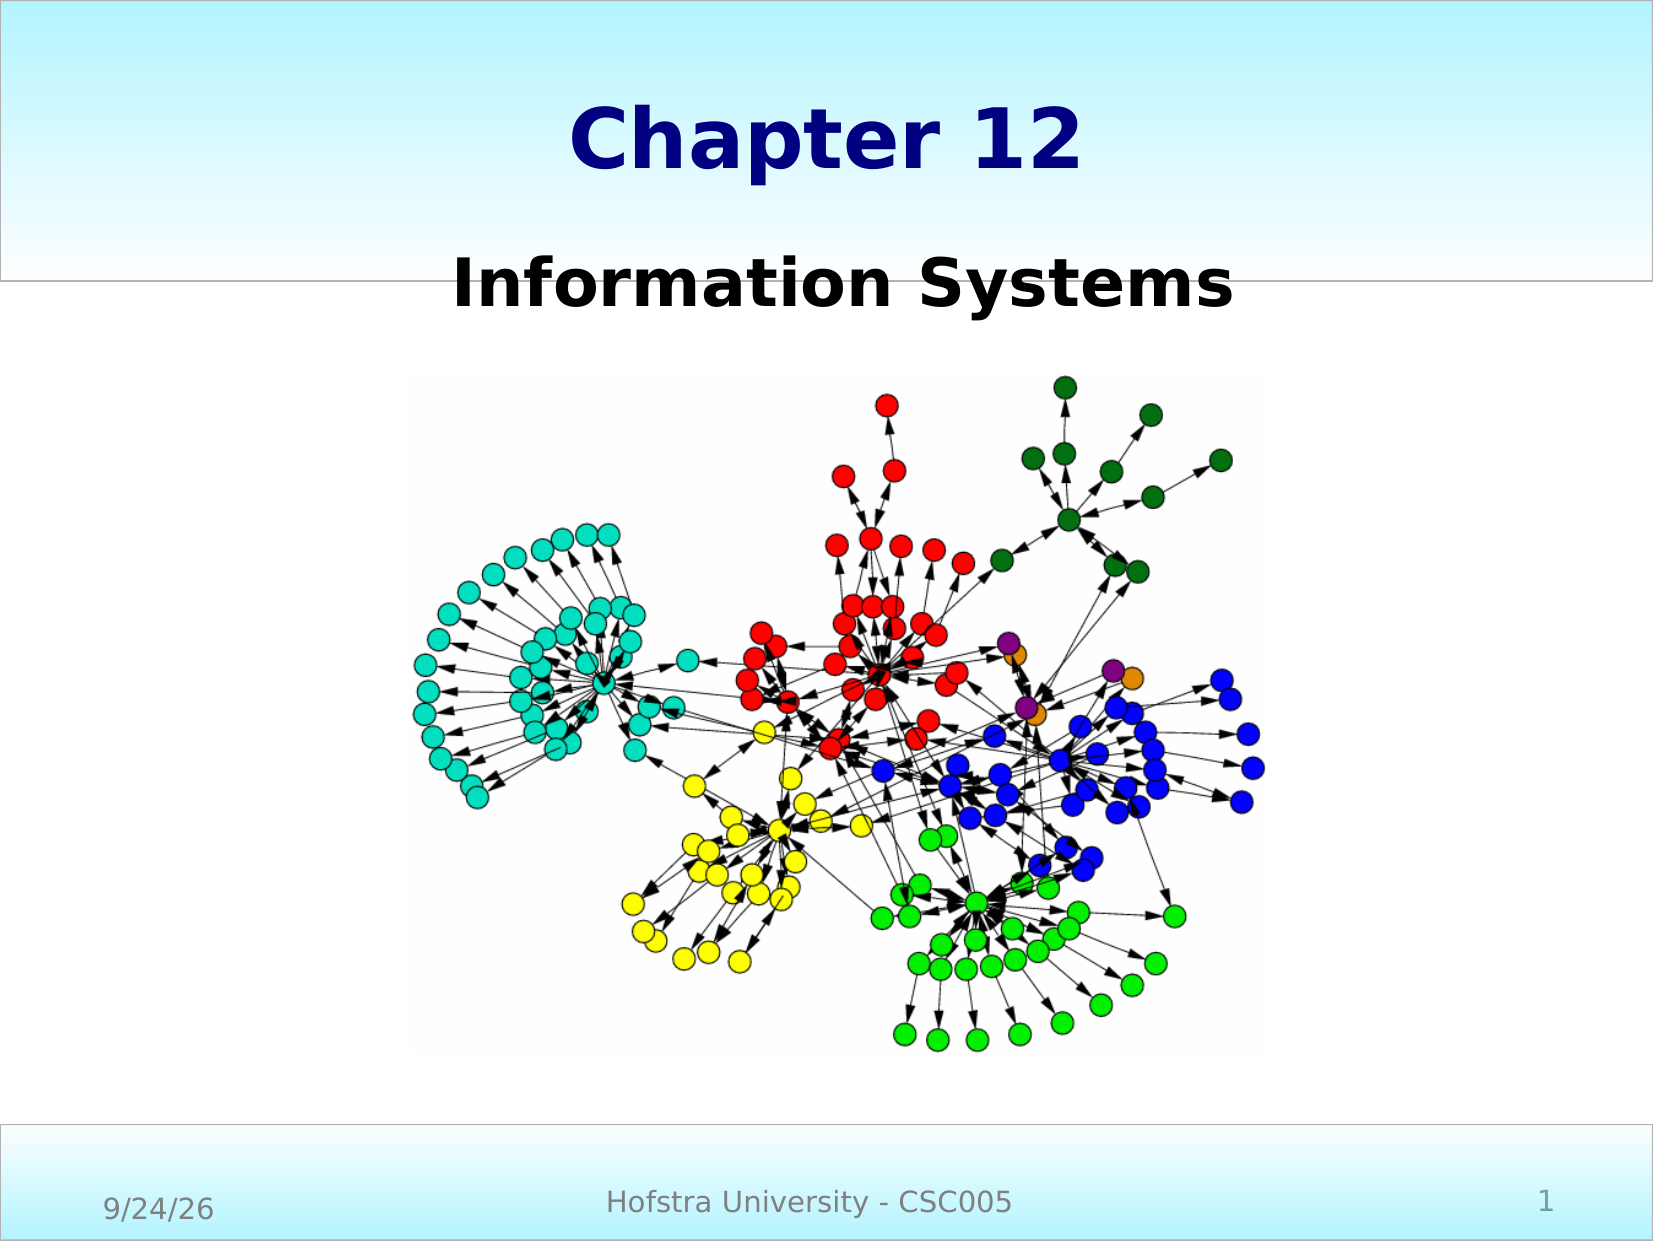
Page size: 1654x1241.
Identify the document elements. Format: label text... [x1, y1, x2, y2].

picture [411, 374, 1266, 1054]
title Chapter 12 [78, 77, 1576, 191]
subtitle Information Systems [37, 191, 1576, 376]
